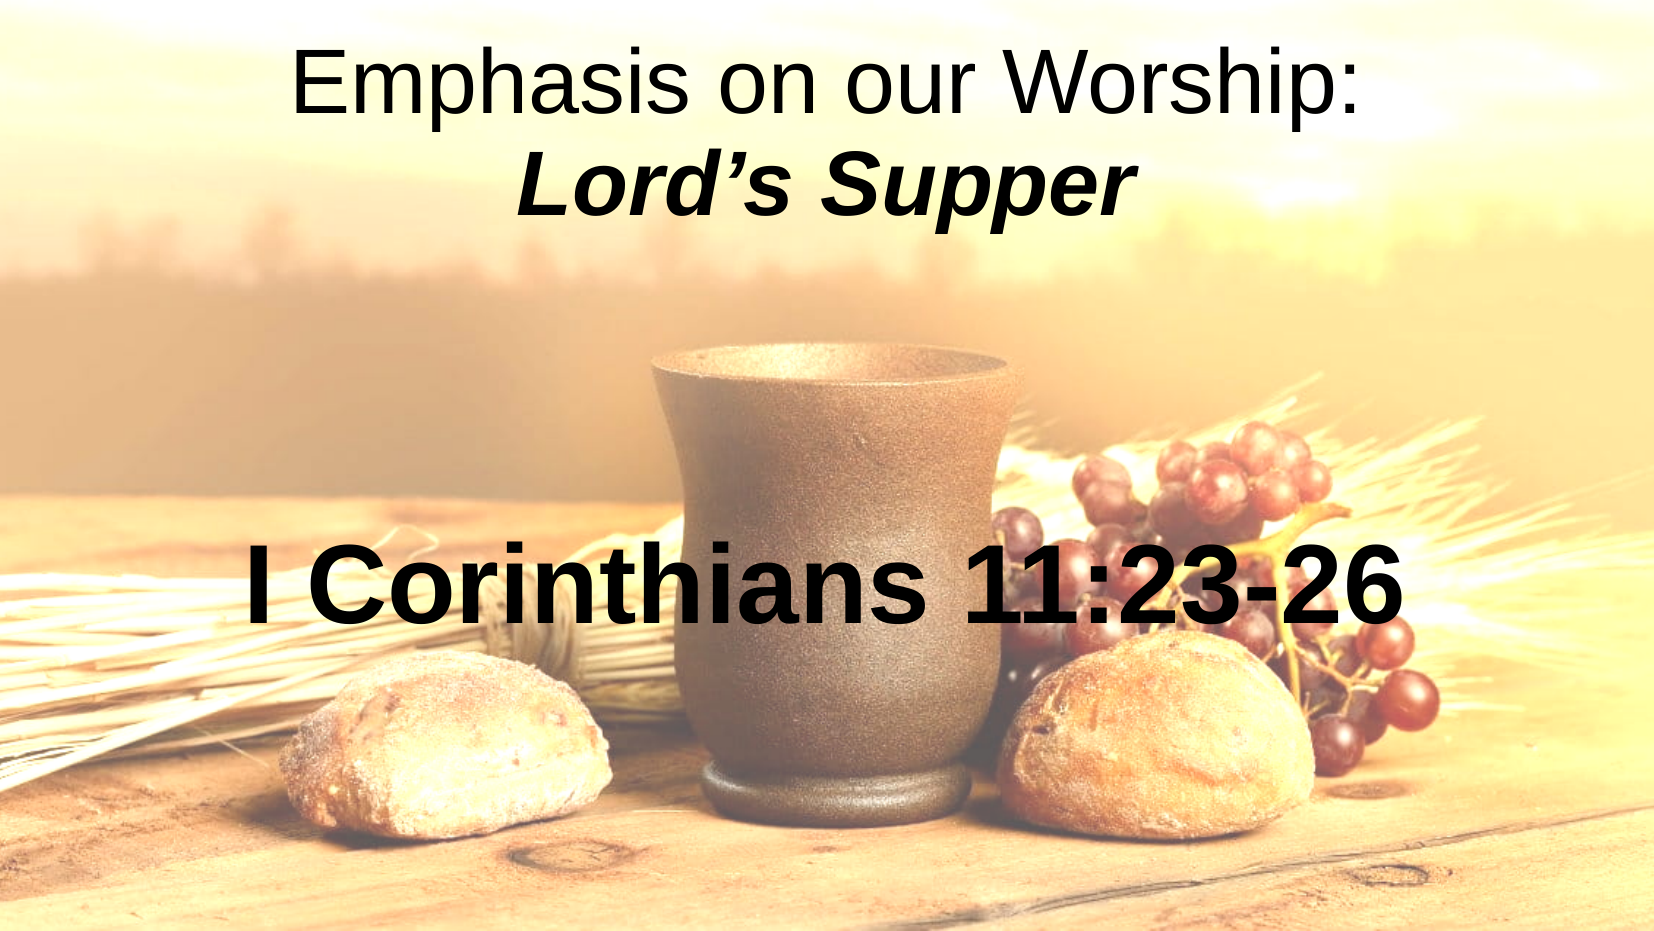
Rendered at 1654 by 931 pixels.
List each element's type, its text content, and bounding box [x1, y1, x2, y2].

subtitle I Corinthians 11:23-26 [15, 255, 1636, 916]
picture [0, 0, 1654, 931]
title Emphasis on our Worship: Lord’s Supper [82, 30, 1571, 236]
